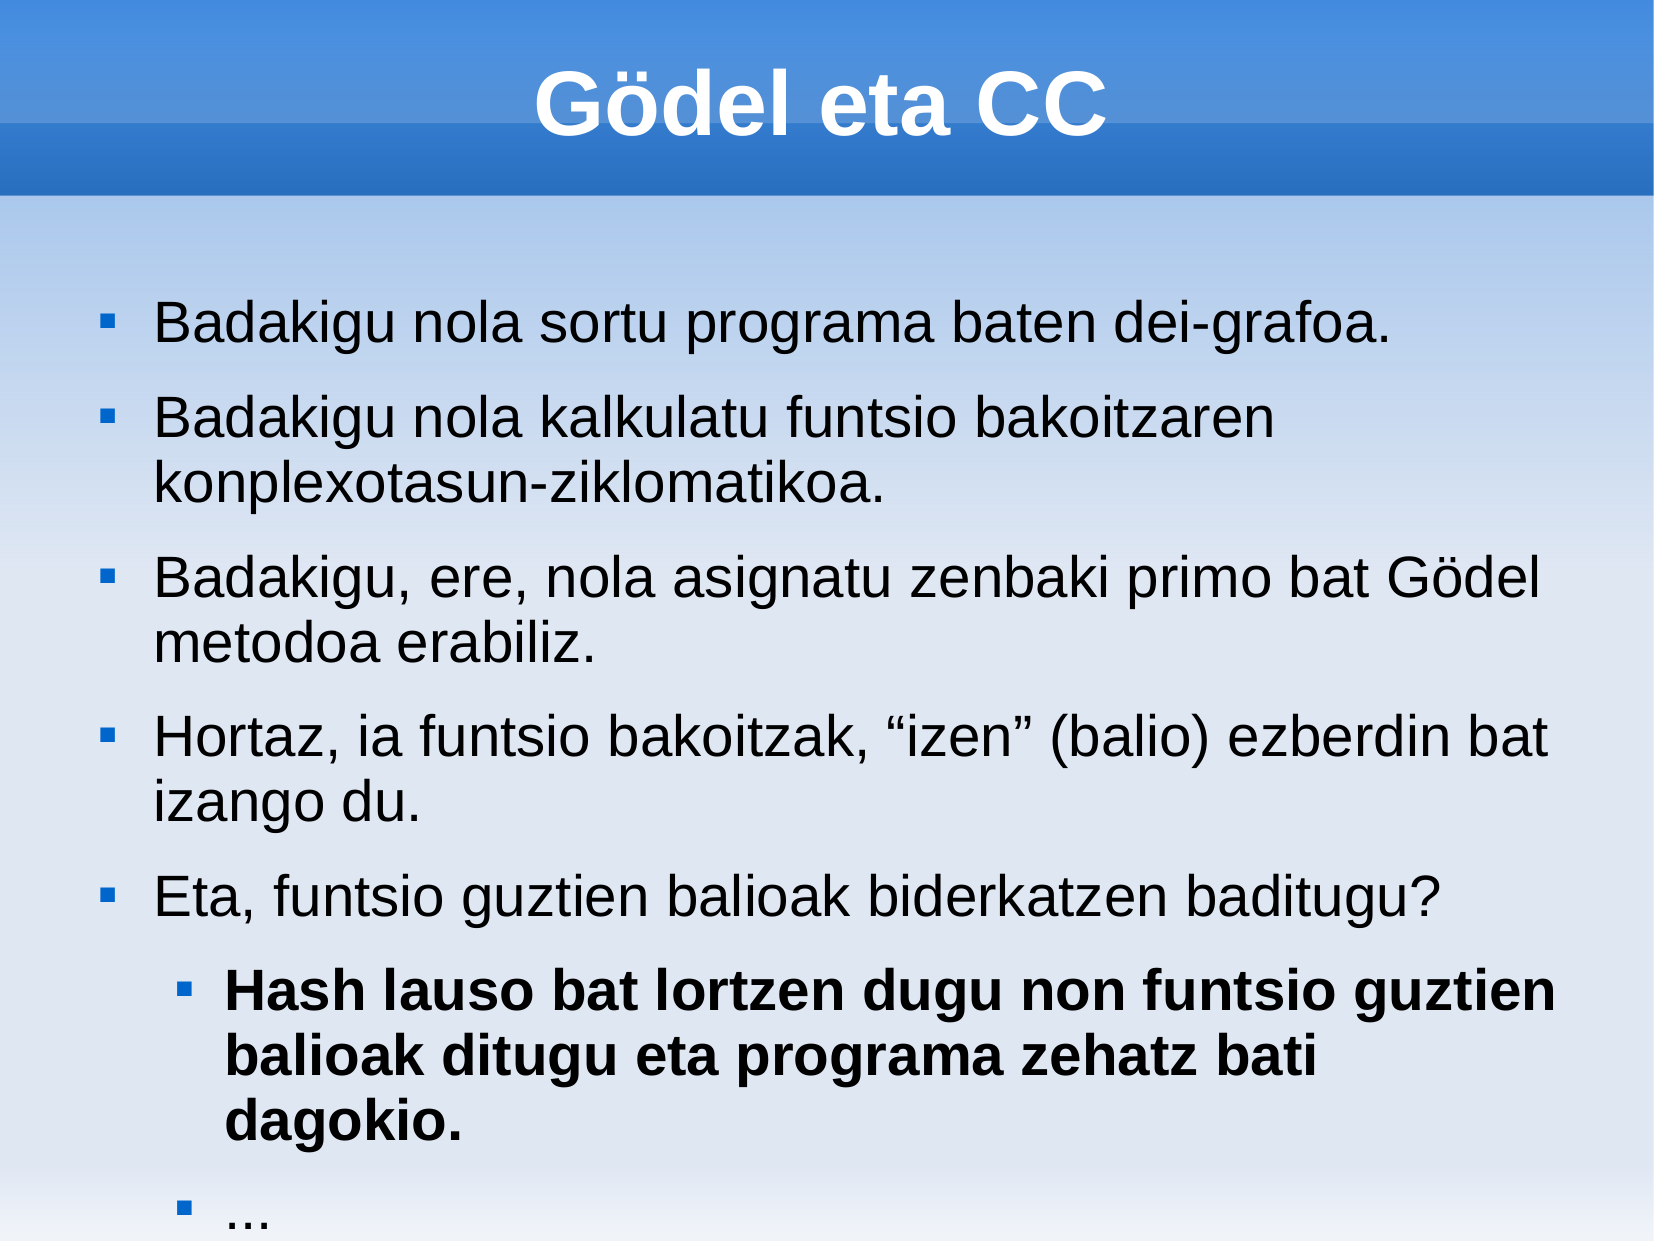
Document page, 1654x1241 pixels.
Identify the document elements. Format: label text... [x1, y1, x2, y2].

list Badakigu nola sortu programa baten dei-grafoa. Badakigu nola kalkulatu funtsio bakoitzaren konplexotasun-ziklomatikoa. Badakigu, ere, nola asignatu zenbaki primo bat Gödel metodoa erabiliz. Hortaz, ia funtsio bakoitzak, “izen” (balio) ezberdin bat izango du. Eta, funtsio guztien balioak biderkatzen baditugu? Hash lauso bat lortzen dugu non funtsio guztien balioak ditugu eta programa zehatz bati dagokio. ... [82, 290, 1571, 1241]
picture [0, 0, 1654, 1241]
title Gödel eta CC [76, 0, 1565, 208]
